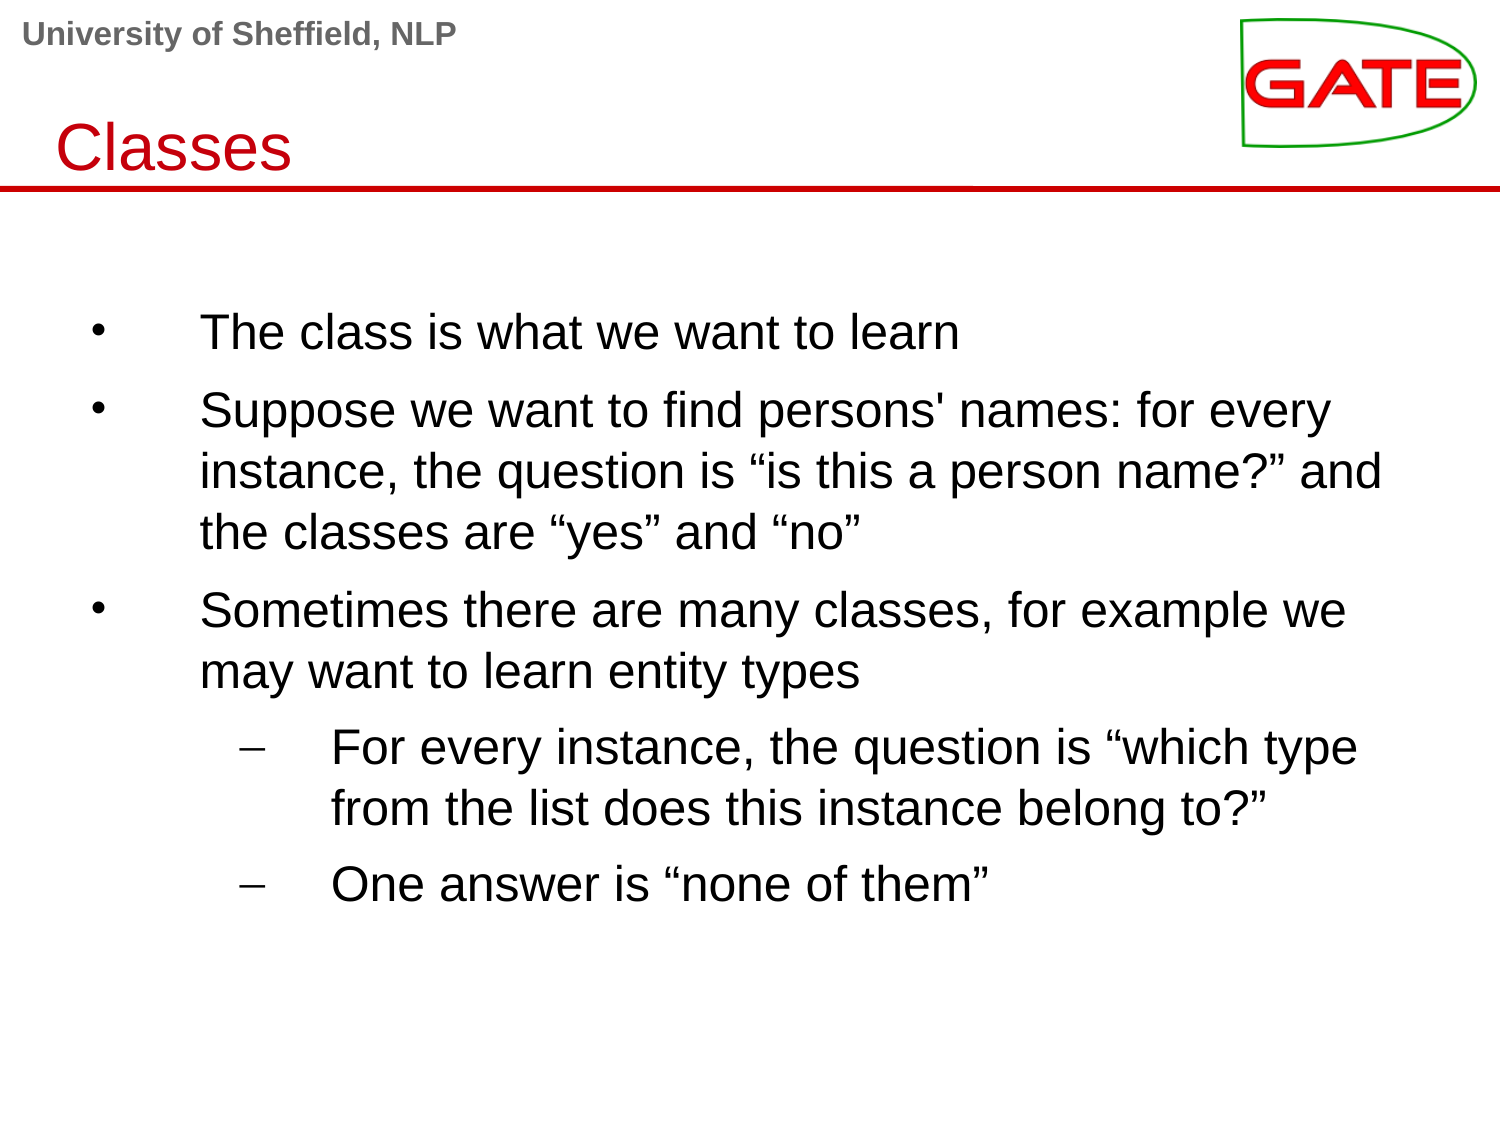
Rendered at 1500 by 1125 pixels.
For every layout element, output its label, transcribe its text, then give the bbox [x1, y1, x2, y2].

picture [1240, 18, 1477, 148]
list The class is what we want to learn Suppose we want to find persons' names: for every instance, the question is “is this a person name?” and the classes are “yes” and “no” Sometimes there are many classes, for example we may want to learn entity types For every instance, the question is “which type from the list does this instance belong to?” One answer is “none of them” [75, 290, 1425, 1034]
title Classes [41, 37, 1391, 254]
